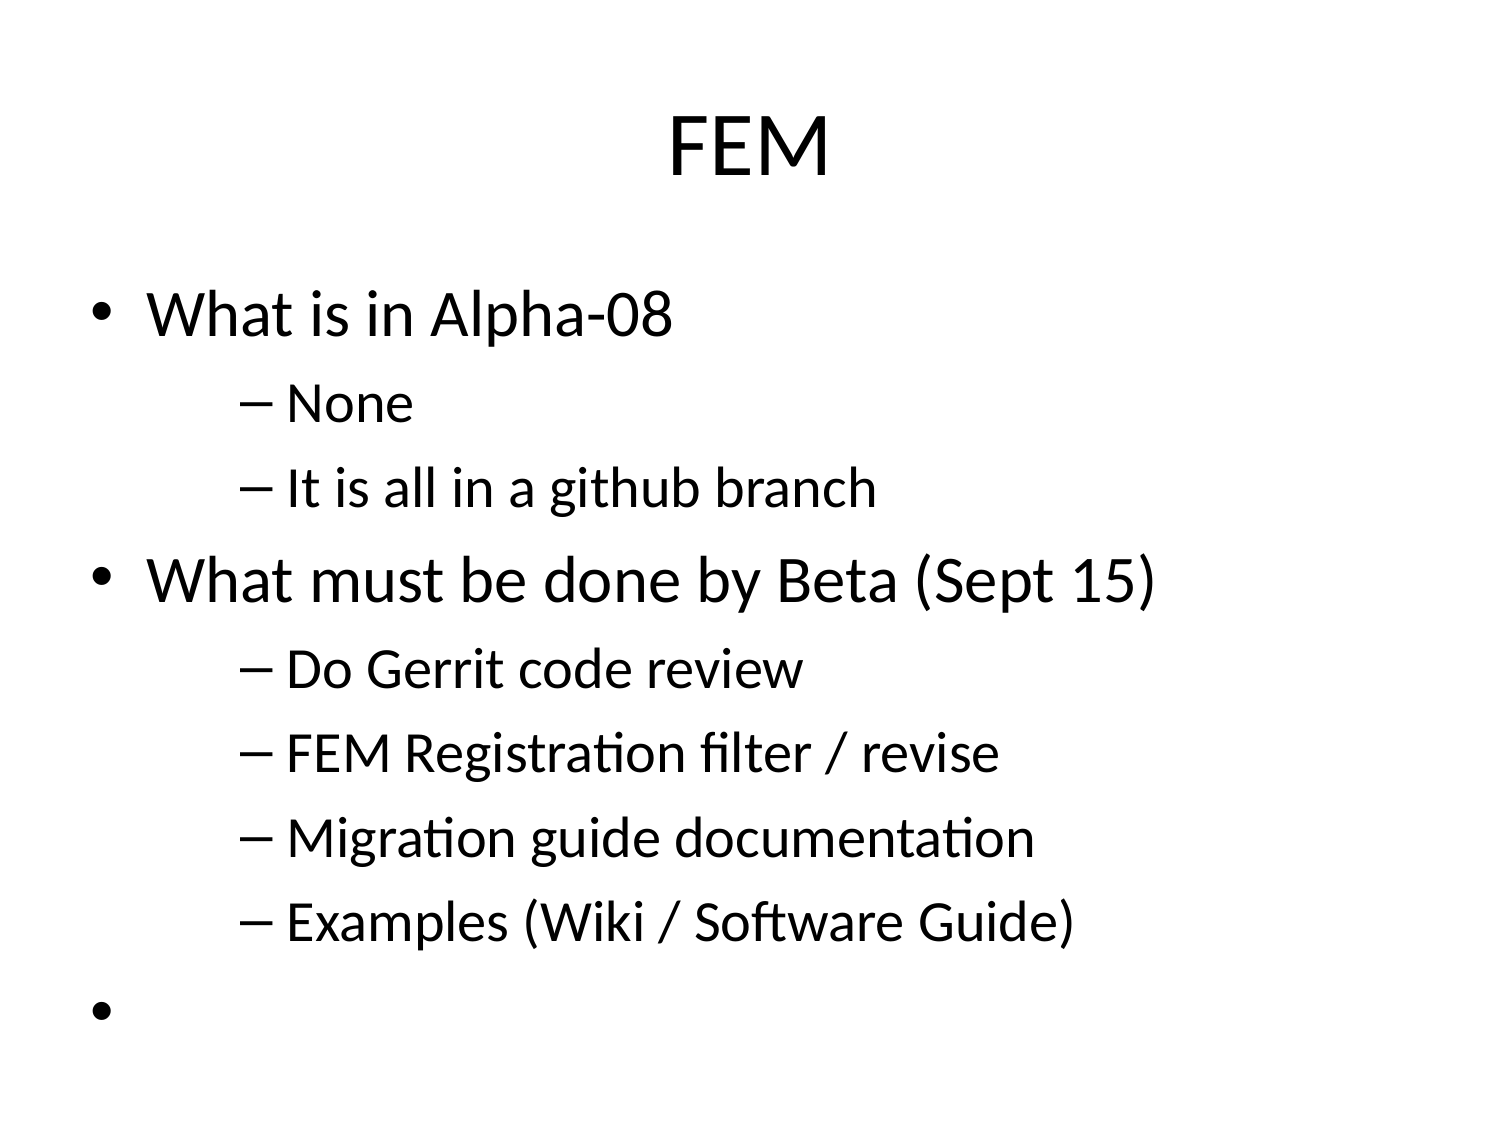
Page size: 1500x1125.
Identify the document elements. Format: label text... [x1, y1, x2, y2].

title FEM [75, 45, 1426, 233]
list What is in Alpha-08 None It is all in a github branch What must be done by Beta (Sept 15) Do Gerrit code review FEM Registration filter / revise Migration guide documentation Examples (Wiki / Software Guide) [75, 262, 1426, 1005]
